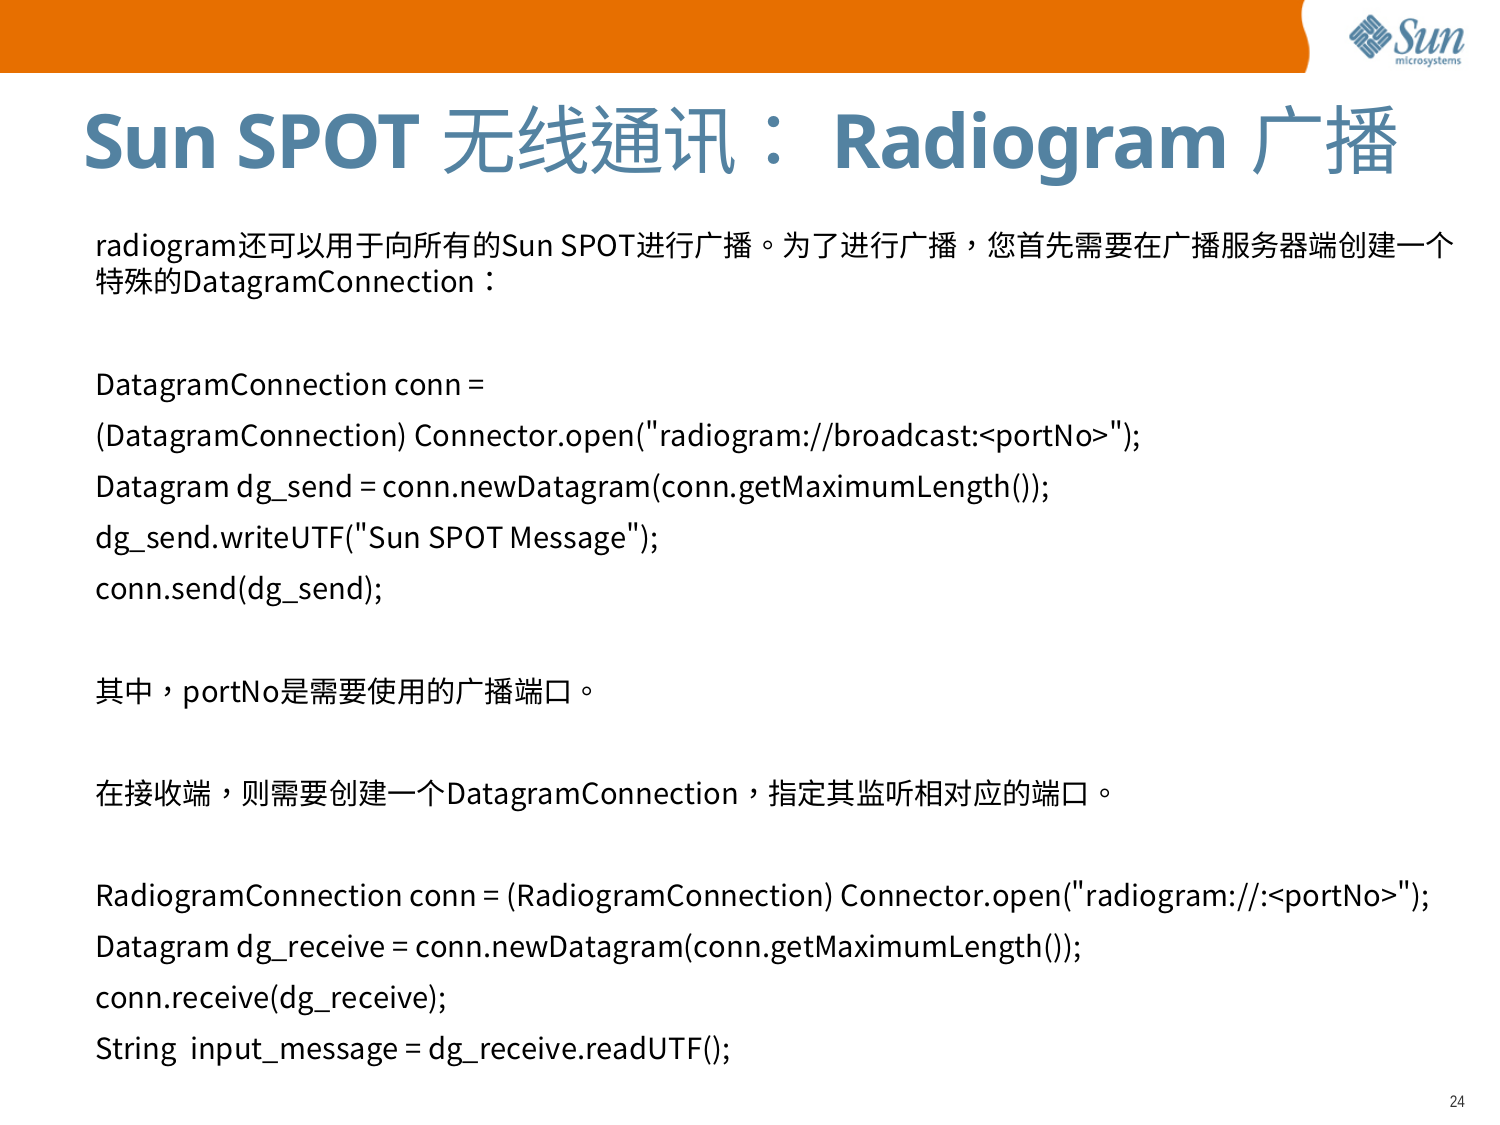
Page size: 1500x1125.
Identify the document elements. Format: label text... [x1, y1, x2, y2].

title Sun SPOT无线通讯：Radiogram广播 [83, 94, 1446, 199]
text_box radiogram还可以用于向所有的Sun SPOT进行广播。为了进行广播，您首先需要在广播服务器端创建一个特殊的DatagramConnection： DatagramConnection conn = (DatagramConnection) Connector.open("radiogram://broadcast:<portNo>"); Datagram dg_send = conn.newDatagram(conn.getMaximumLength()); dg_send.writeUTF("Sun SPOT Message"); conn.send(dg_send); 其中，portNo是需要使用的广播端口。 在接收端，则需要创建一个DatagramConnection，指定其监听相对应的端口。 RadiogramConnection conn = (RadiogramConnection) Connector.open("radiogram://:<portNo>"); Datagram dg_receive = conn.newDatagram(conn.getMaximumLength()); conn.receive(dg_receive); String input_message = dg_receive.readUTF(); 所有打开同样portNo接收数据的Sun SPOT均可以接收到从广播端发送的数据。 [95, 227, 1480, 1125]
picture [0, 0, 1500, 73]
